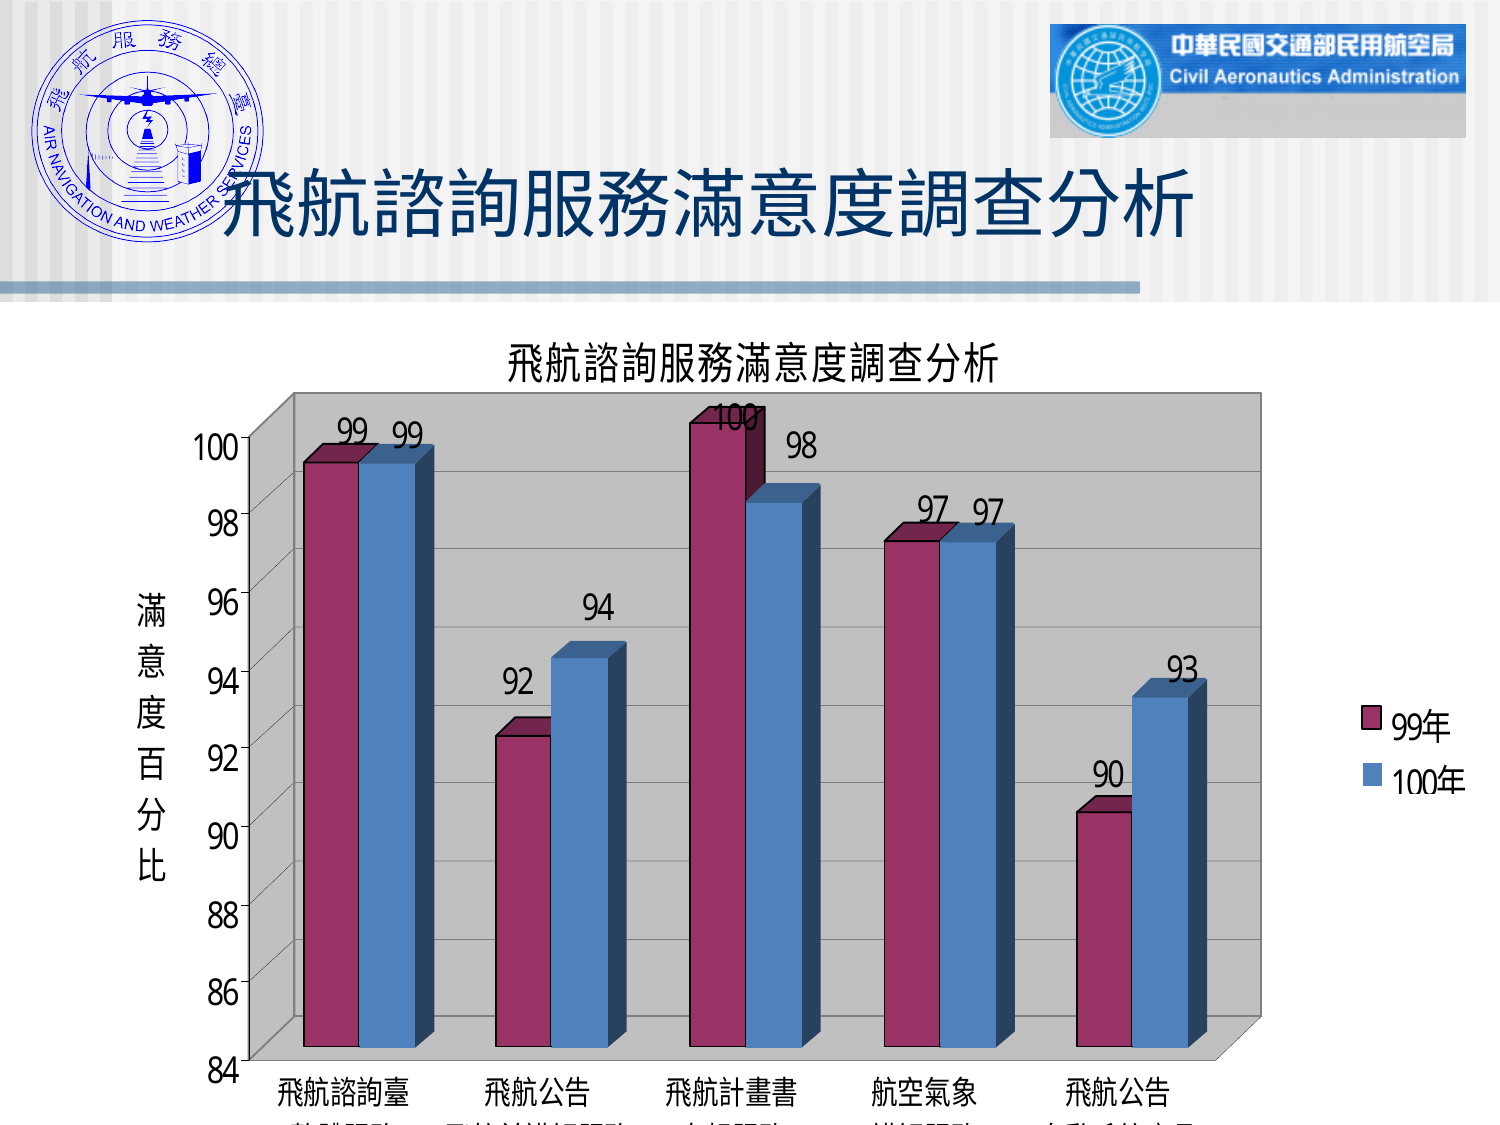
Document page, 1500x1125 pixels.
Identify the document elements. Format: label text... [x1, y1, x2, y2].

chart [0, 290, 1500, 1125]
title 飛航諮詢服務滿意度調查分析 [206, 149, 1500, 255]
